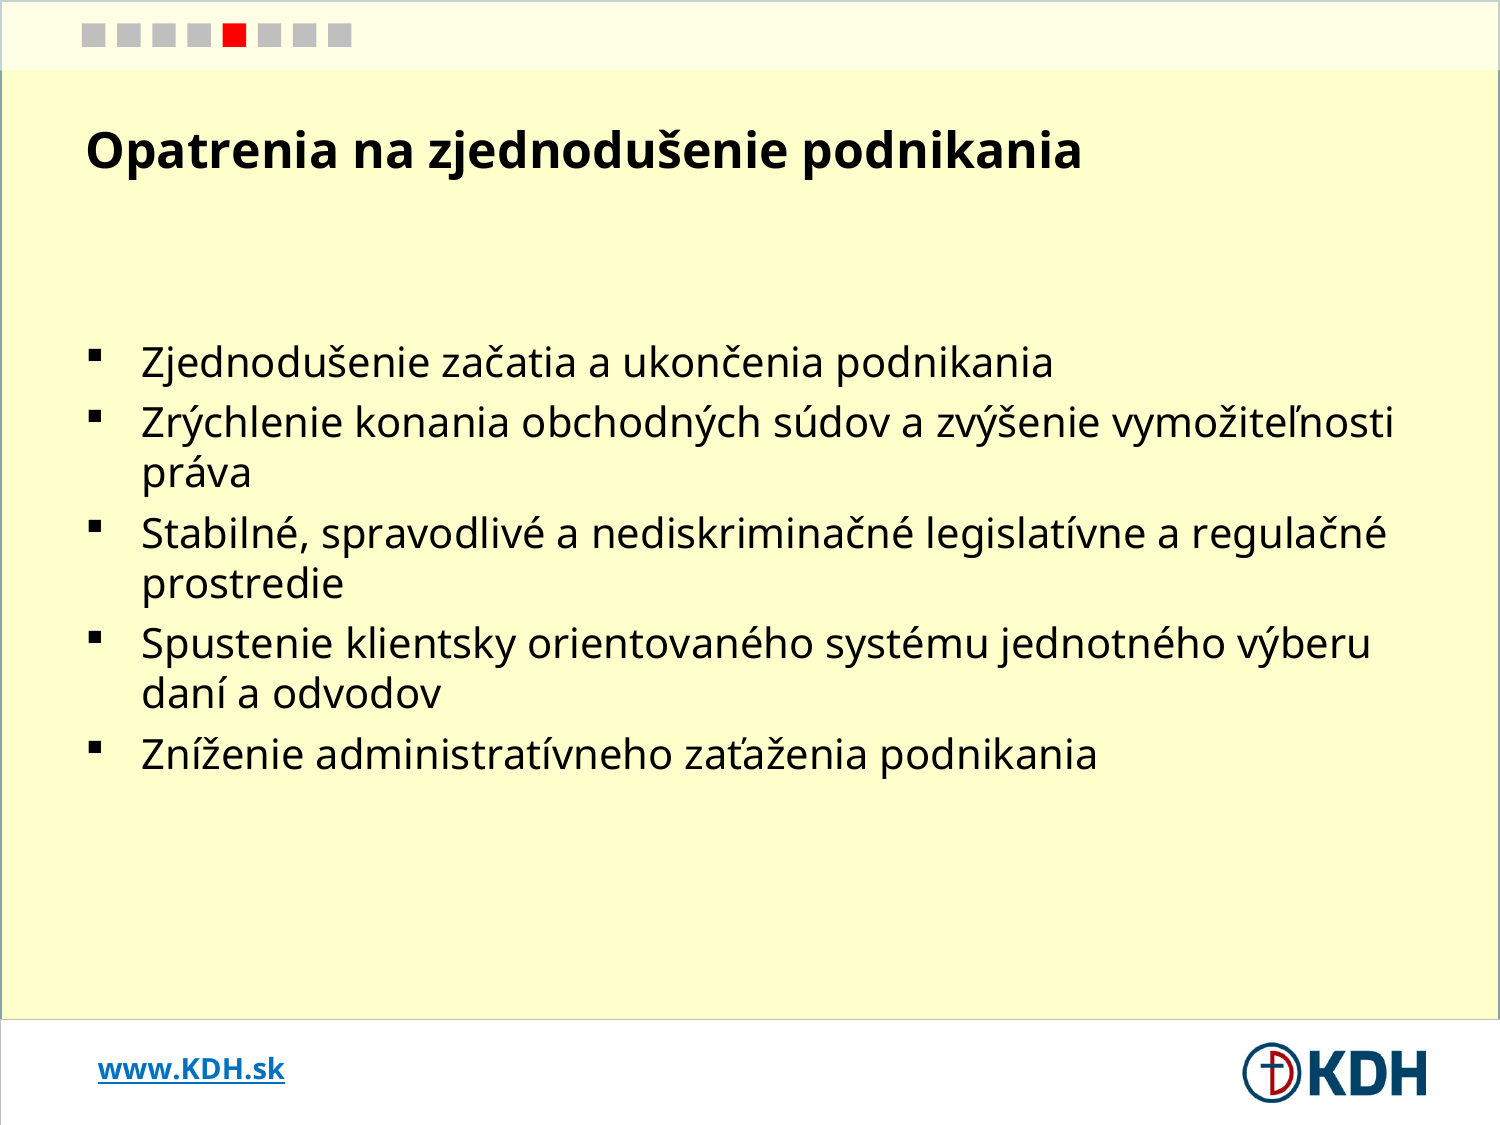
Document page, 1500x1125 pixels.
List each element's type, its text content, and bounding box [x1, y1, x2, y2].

text_box [152, 23, 176, 47]
text_box [187, 23, 211, 47]
text_box [292, 23, 317, 47]
text_box [257, 23, 282, 47]
text_box [328, 23, 352, 47]
text_box [222, 23, 247, 47]
picture [1242, 1042, 1426, 1103]
title Opatrenia na zjednodušenie podnikania [70, 78, 1449, 219]
list Zjednodušenie začatia a ukončenia podnikania Zrýchlenie konania obchodných súdov a zvýšenie vymožiteľnosti práva Stabilné, spravodlivé a nediskriminačné legislatívne a regulačné prostredie Spustenie klientsky orientovaného systému jednotného výberu daní a odvodov Zníženie administratívneho zaťaženia podnikania [70, 328, 1430, 856]
text_box [81, 23, 106, 47]
text_box [117, 23, 141, 47]
